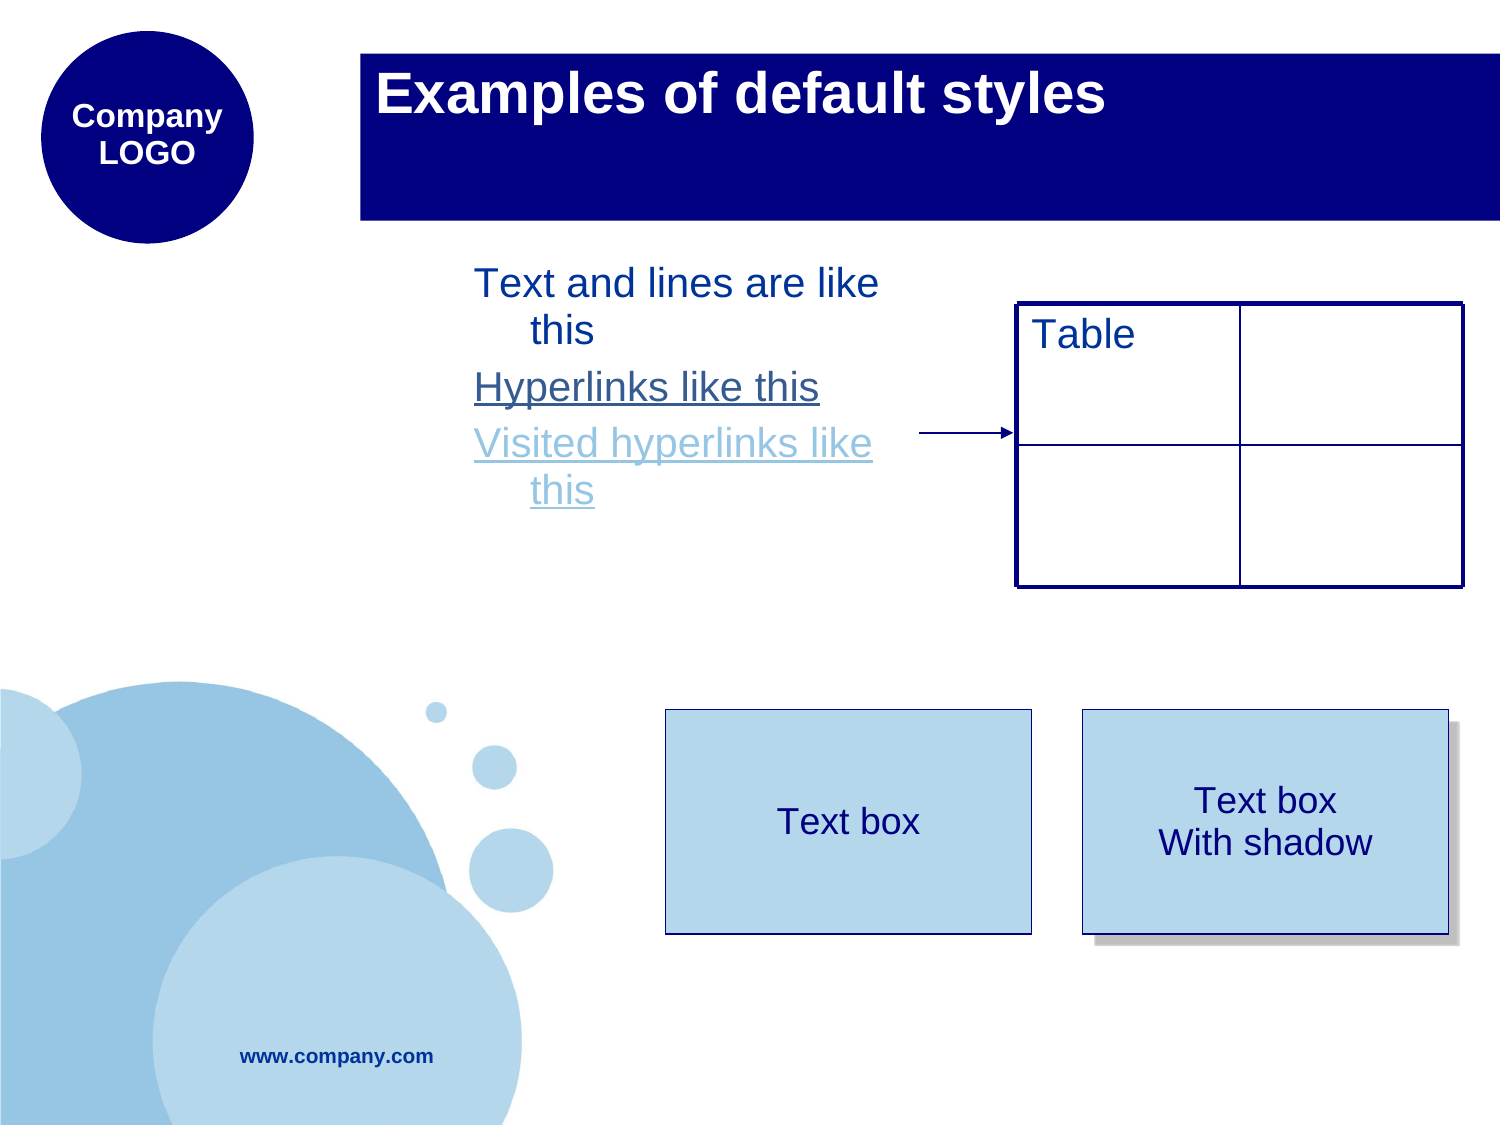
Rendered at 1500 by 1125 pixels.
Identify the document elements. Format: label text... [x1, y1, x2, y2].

text_box Text box With shadow [1082, 709, 1449, 934]
title Examples of default styles [360, 53, 1500, 221]
text_box Text box [665, 709, 1032, 934]
picture [0, 638, 625, 1125]
text_box Table [1019, 306, 1239, 444]
list Text and lines are like this Hyperlinks like this Visited hyperlinks like this [459, 252, 956, 915]
